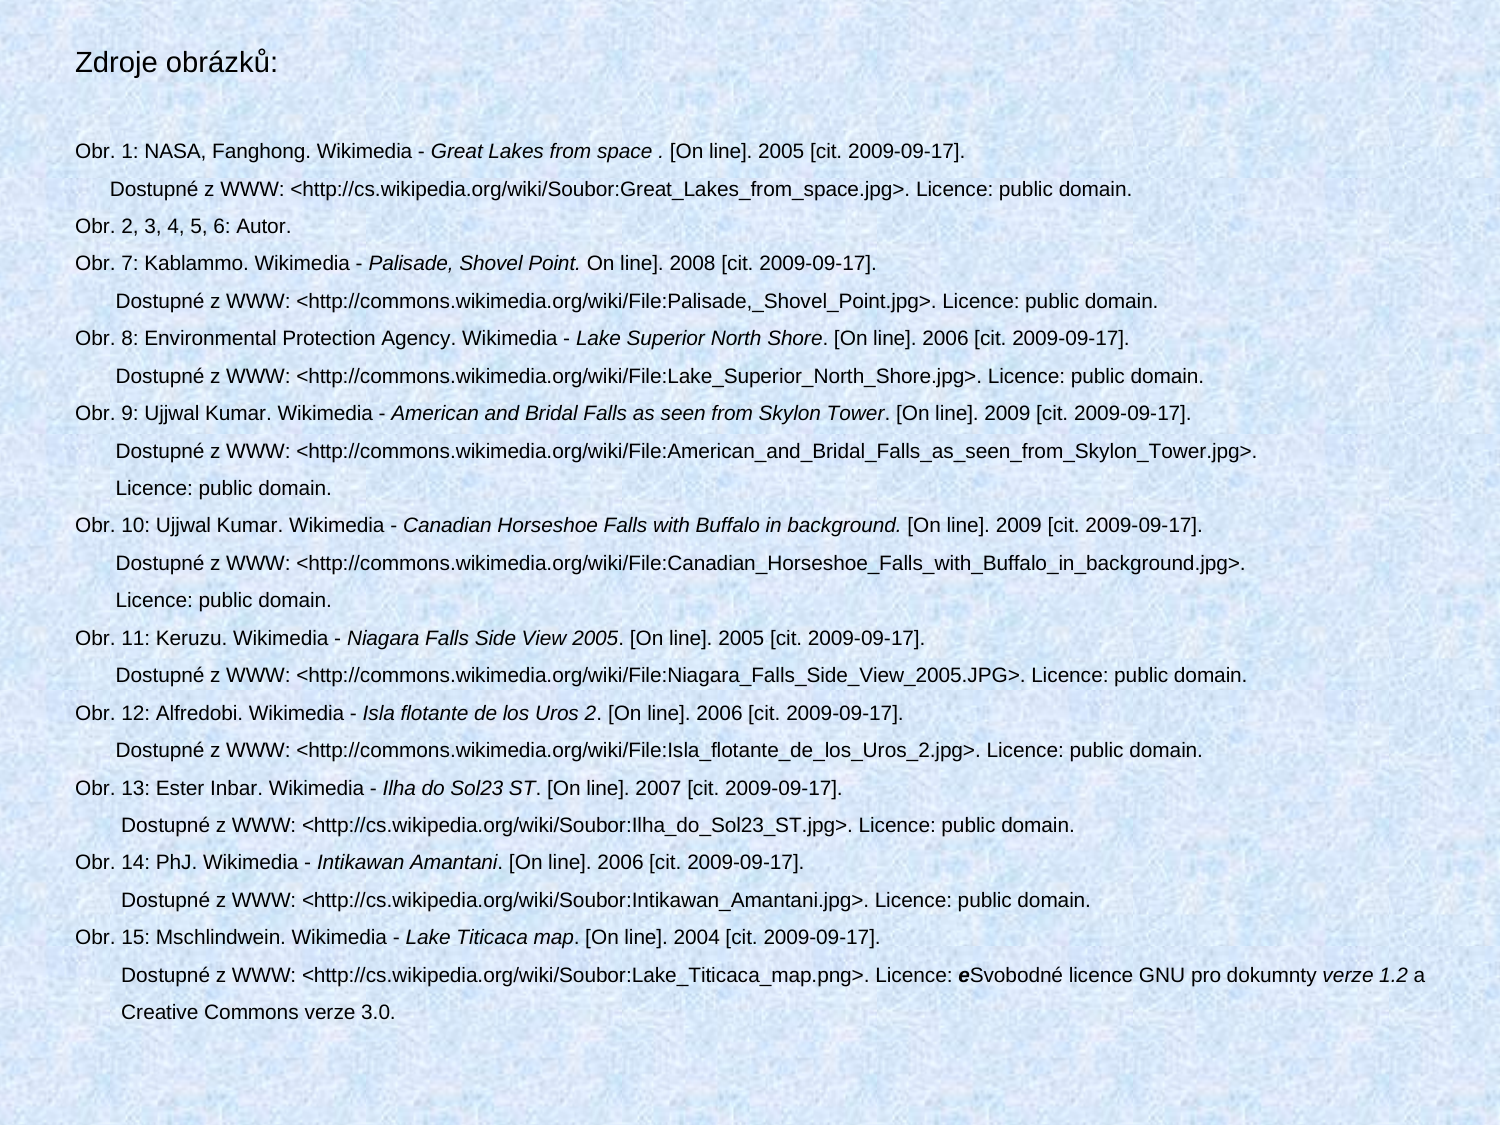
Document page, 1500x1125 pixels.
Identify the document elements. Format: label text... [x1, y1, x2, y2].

text_box Zdroje obrázků: Obr. 1: NASA, Fanghong. Wikimedia - Great Lakes from space . [On line]. 2005 [cit. 2009-09-17]. Dostupné z WWW: <http://cs.wikipedia.org/wiki/Soubor:Great_Lakes_from_space.jpg>. Licence: public domain. Obr. 2, 3, 4, 5, 6: Autor. Obr. 7: Kablammo. Wikimedia - Palisade, Shovel Point. On line]. 2008 [cit. 2009-09-17]. Dostupné z WWW: <http://commons.wikimedia.org/wiki/File:Palisade,_Shovel_Point.jpg>. Licence: public domain. Obr. 8: Environmental Protection Agency. Wikimedia - Lake Superior North Shore. [On line]. 2006 [cit. 2009-09-17]. Dostupné z WWW: <http://commons.wikimedia.org/wiki/File:Lake_Superior_North_Shore.jpg>. Licence: public domain. Obr. 9: Ujjwal Kumar. Wikimedia - American and Bridal Falls as seen from Skylon Tower. [On line]. 2009 [cit. 2009-09-17]. Dostupné z WWW: <http://commons.wikimedia.org/wiki/File:American_and_Bridal_Falls_as_seen_from_Skylon_Tower.jpg>. Licence: public domain. Obr. 10: Ujjwal Kumar. Wikimedia - Canadian Horseshoe Falls with Buffalo in background. [On line]. 2009 [cit. 2009-09-17]. Dostupné z WWW: <http://commons.wikimedia.org/wiki/File:Canadian_Horseshoe_Falls_with_Buffalo_in_background.jpg>. Licence: public domain. Obr. 11: Keruzu. Wikimedia - Niagara Falls Side View 2005. [On line]. 2005 [cit. 2009-09-17]. Dostupné z WWW: <http://commons.wikimedia.org/wiki/File:Niagara_Falls_Side_View_2005.JPG>. Licence: public domain. Obr. 12: Alfredobi. Wikimedia - Isla flotante de los Uros 2. [On line]. 2006 [cit. 2009-09-17]. Dostupné z WWW: <http://commons.wikimedia.org/wiki/File:Isla_flotante_de_los_Uros_2.jpg>. Licence: public domain. Obr. 13: Ester Inbar. Wikimedia - Ilha do Sol23 ST. [On line]. 2007 [cit. 2009-09-17]. Dostupné z WWW: <http://cs.wikipedia.org/wiki/Soubor:Ilha_do_Sol23_ST.jpg>. Licence: public domain. Obr. 14: PhJ. Wikimedia - Intikawan Amantani. [On line]. 2006 [cit. 2009-09-17]. Dostupné z WWW: <http://cs.wikipedia.org/wiki/Soubor:Intikawan_Amantani.jpg>. Licence: public domain. Obr. 15: Mschlindwein. Wikimedia - Lake Titicaca map. [On line]. 2004 [cit. 2009-09-17]. Dostupné z WWW: <http://cs.wikipedia.org/wiki/Soubor:Lake_Titicaca_map.png>. Licence: eSvobodné licence GNU pro dokumnty verze 1.2 a Creative Commons verze 3.0. [60, 35, 1441, 1032]
picture [0, 0, 1500, 1125]
